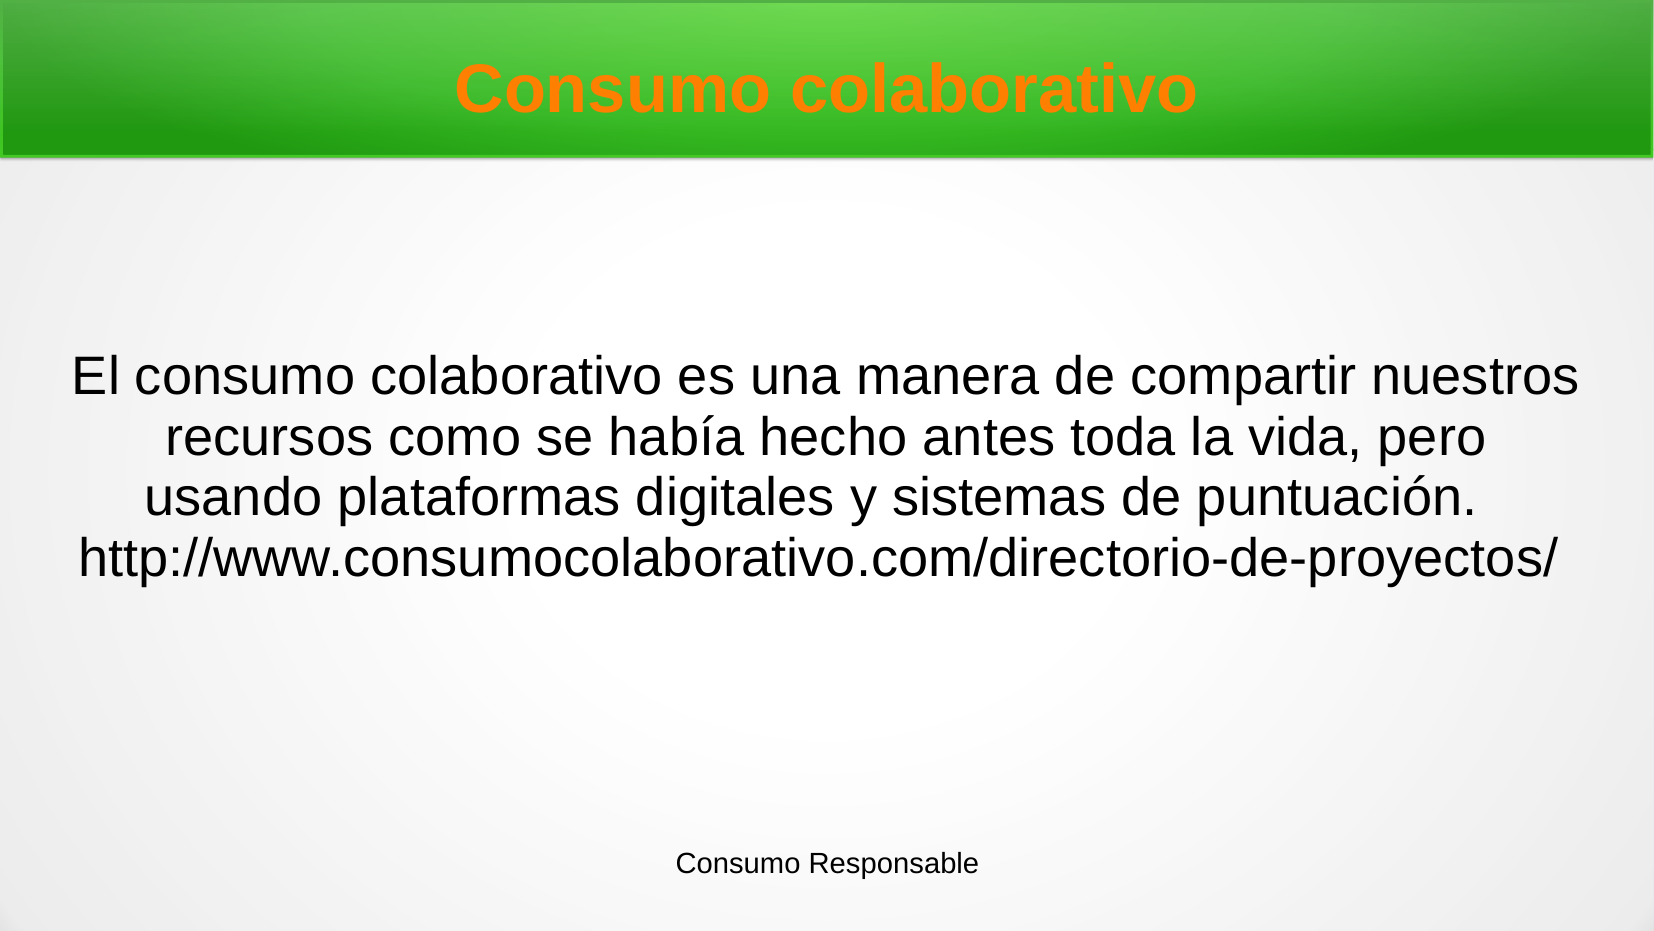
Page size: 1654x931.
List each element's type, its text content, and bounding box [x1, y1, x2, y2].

title Consumo colaborativo [82, 35, 1571, 142]
subtitle El consumo colaborativo es una manera de compartir nuestros recursos como se había hecho antes toda la vida, pero usando plataformas digitales y sistemas de puntuación. http://www.consumocolaborativo.com/directorio-de-proyectos/ [70, 212, 1583, 782]
